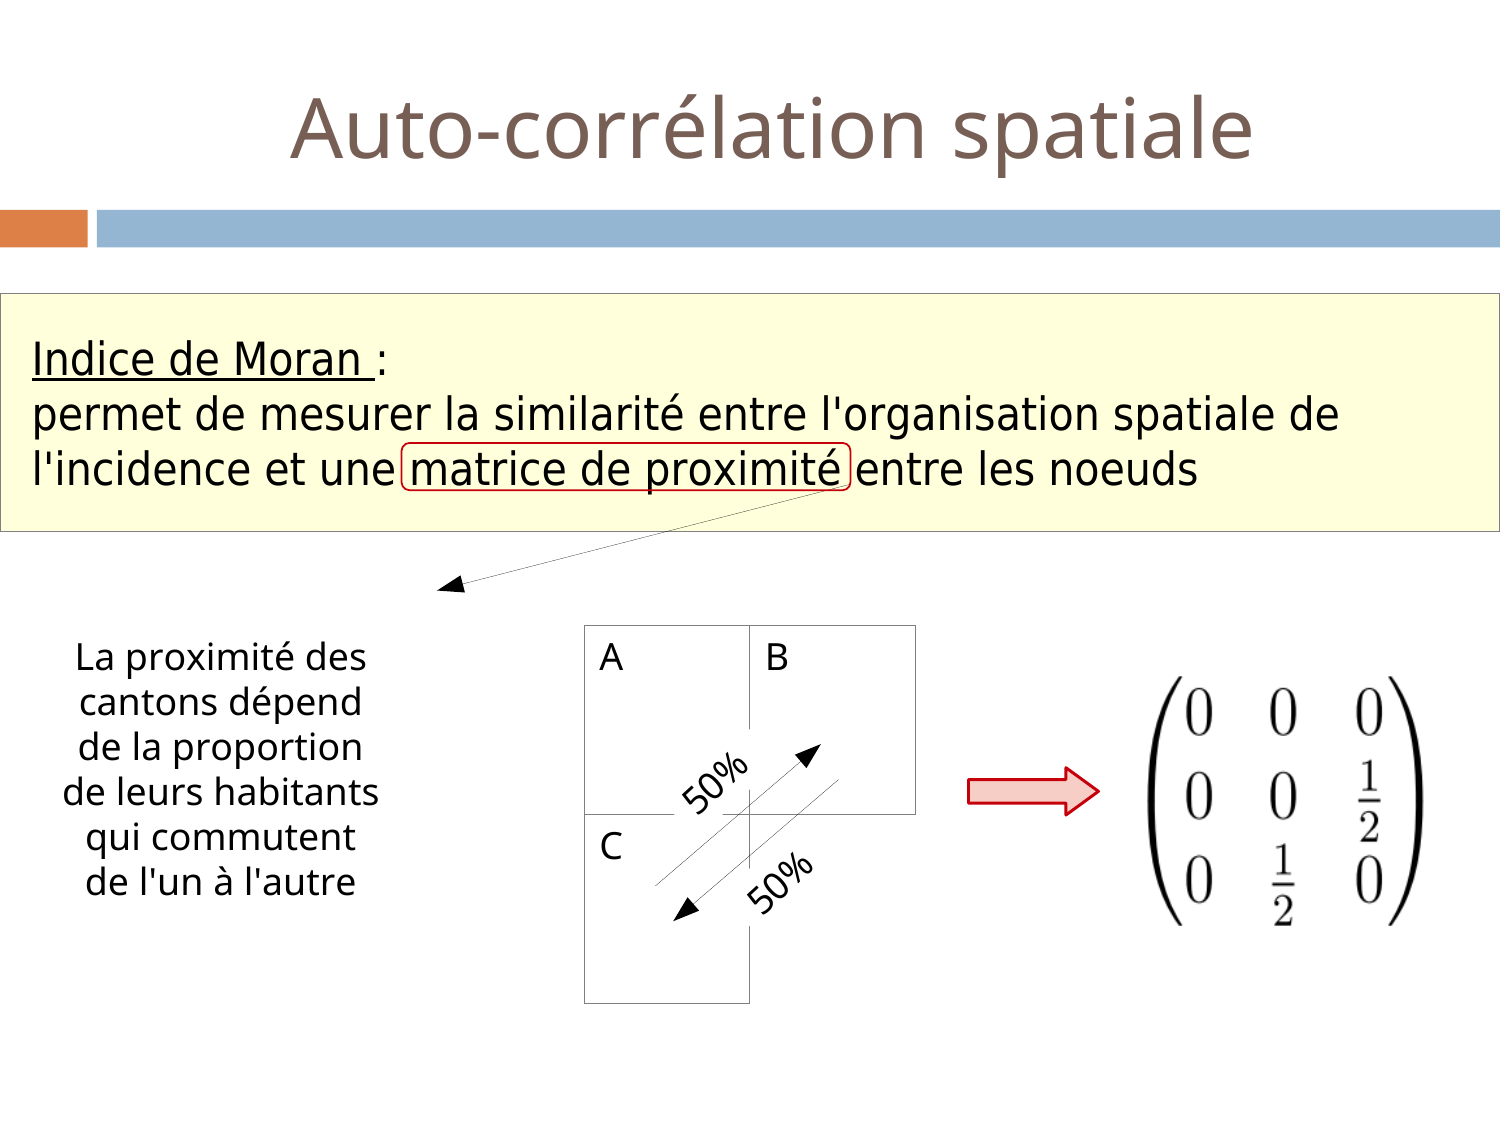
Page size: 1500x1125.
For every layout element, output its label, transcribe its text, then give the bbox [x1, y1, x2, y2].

text_box [0, 293, 1500, 532]
text_box La proximité des cantons dépend de la proportion de leurs habitants qui commutent de l'un à l'autre [47, 625, 402, 956]
text_box [968, 767, 1099, 816]
text_box 50% [720, 818, 845, 939]
text_box A [584, 625, 641, 686]
text_box C [584, 814, 641, 875]
text_box Indice de Moran : permet de mesurer la similarité entre l'organisation spatiale de l'incidence et une matrice de proximité entre les noeuds [16, 307, 1418, 502]
text_box [584, 625, 916, 1004]
text_box Auto-corrélation spatiale [0, 30, 1500, 219]
picture [1133, 649, 1434, 955]
text_box B [749, 625, 806, 686]
text_box 50% [655, 717, 780, 839]
